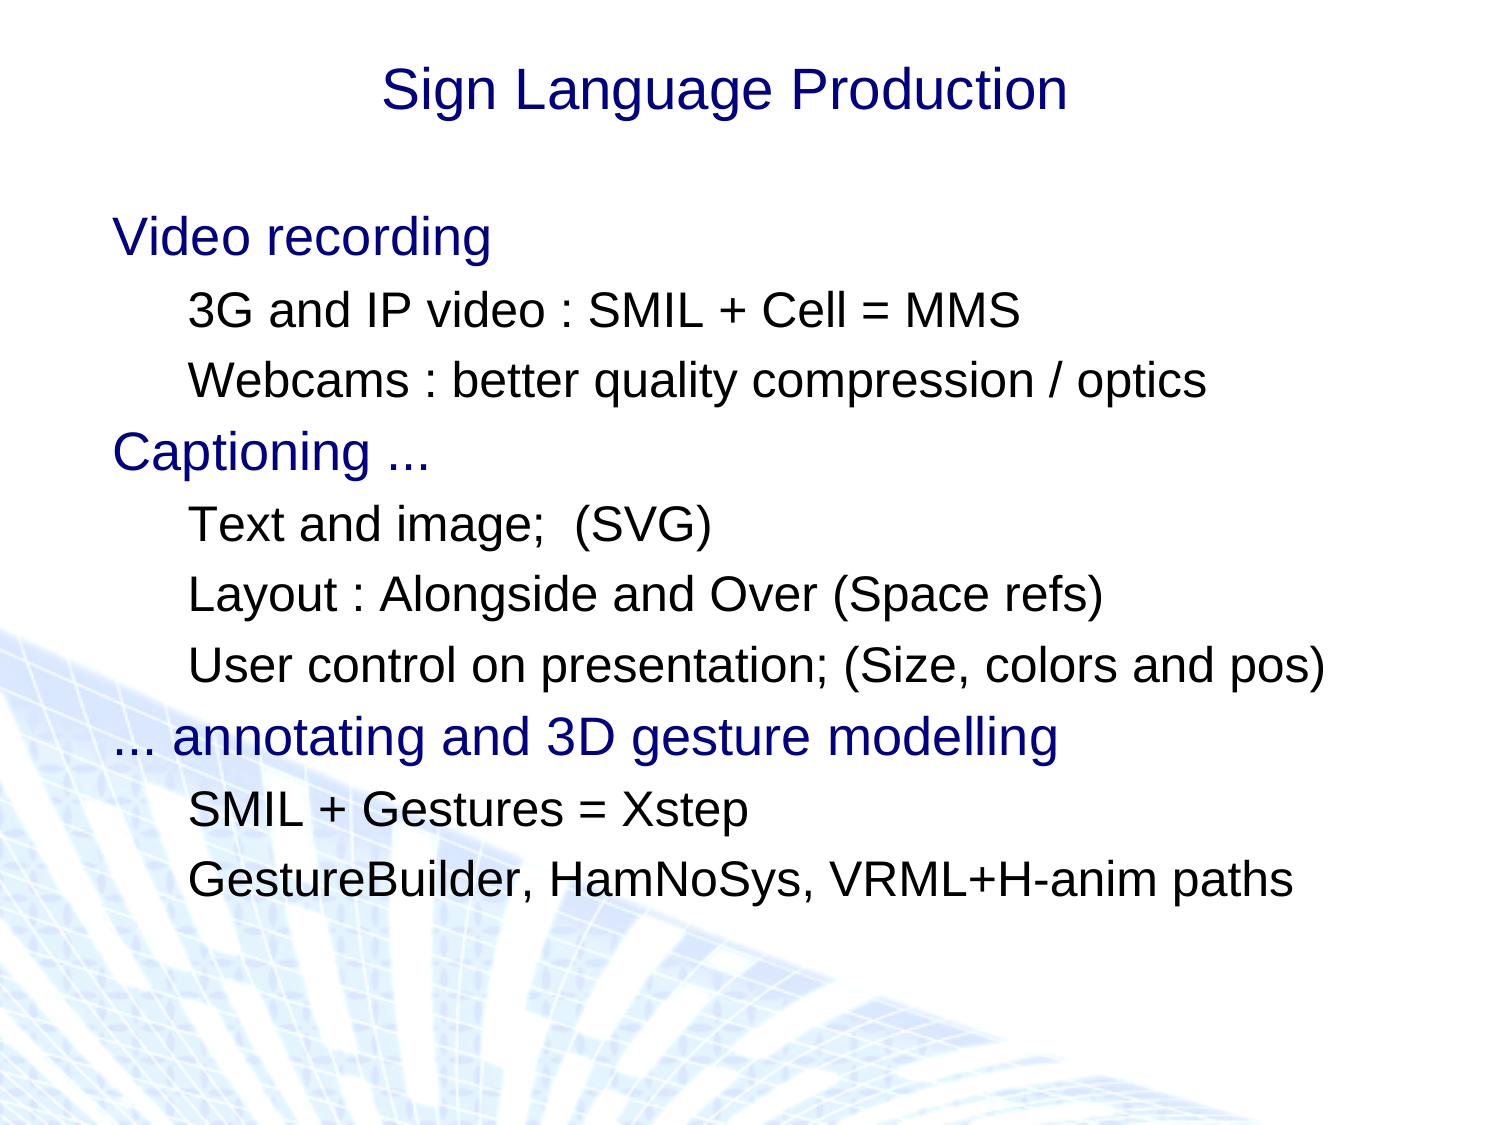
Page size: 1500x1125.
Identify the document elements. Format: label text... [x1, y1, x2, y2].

title Sign Language Production [88, 8, 1364, 170]
picture [0, 600, 1306, 1125]
list Video recording 3G and IP video : SMIL + Cell = MMS Webcams : better quality compression / optics Captioning ... Text and image; (SVG) Layout : Alongside and Over (Space refs) User control on presentation; (Size, colors and pos) ... annotating and 3D gesture modelling SMIL + Gestures = Xstep GestureBuilder, HamNoSys, VRML+H-anim paths [112, 206, 1388, 990]
